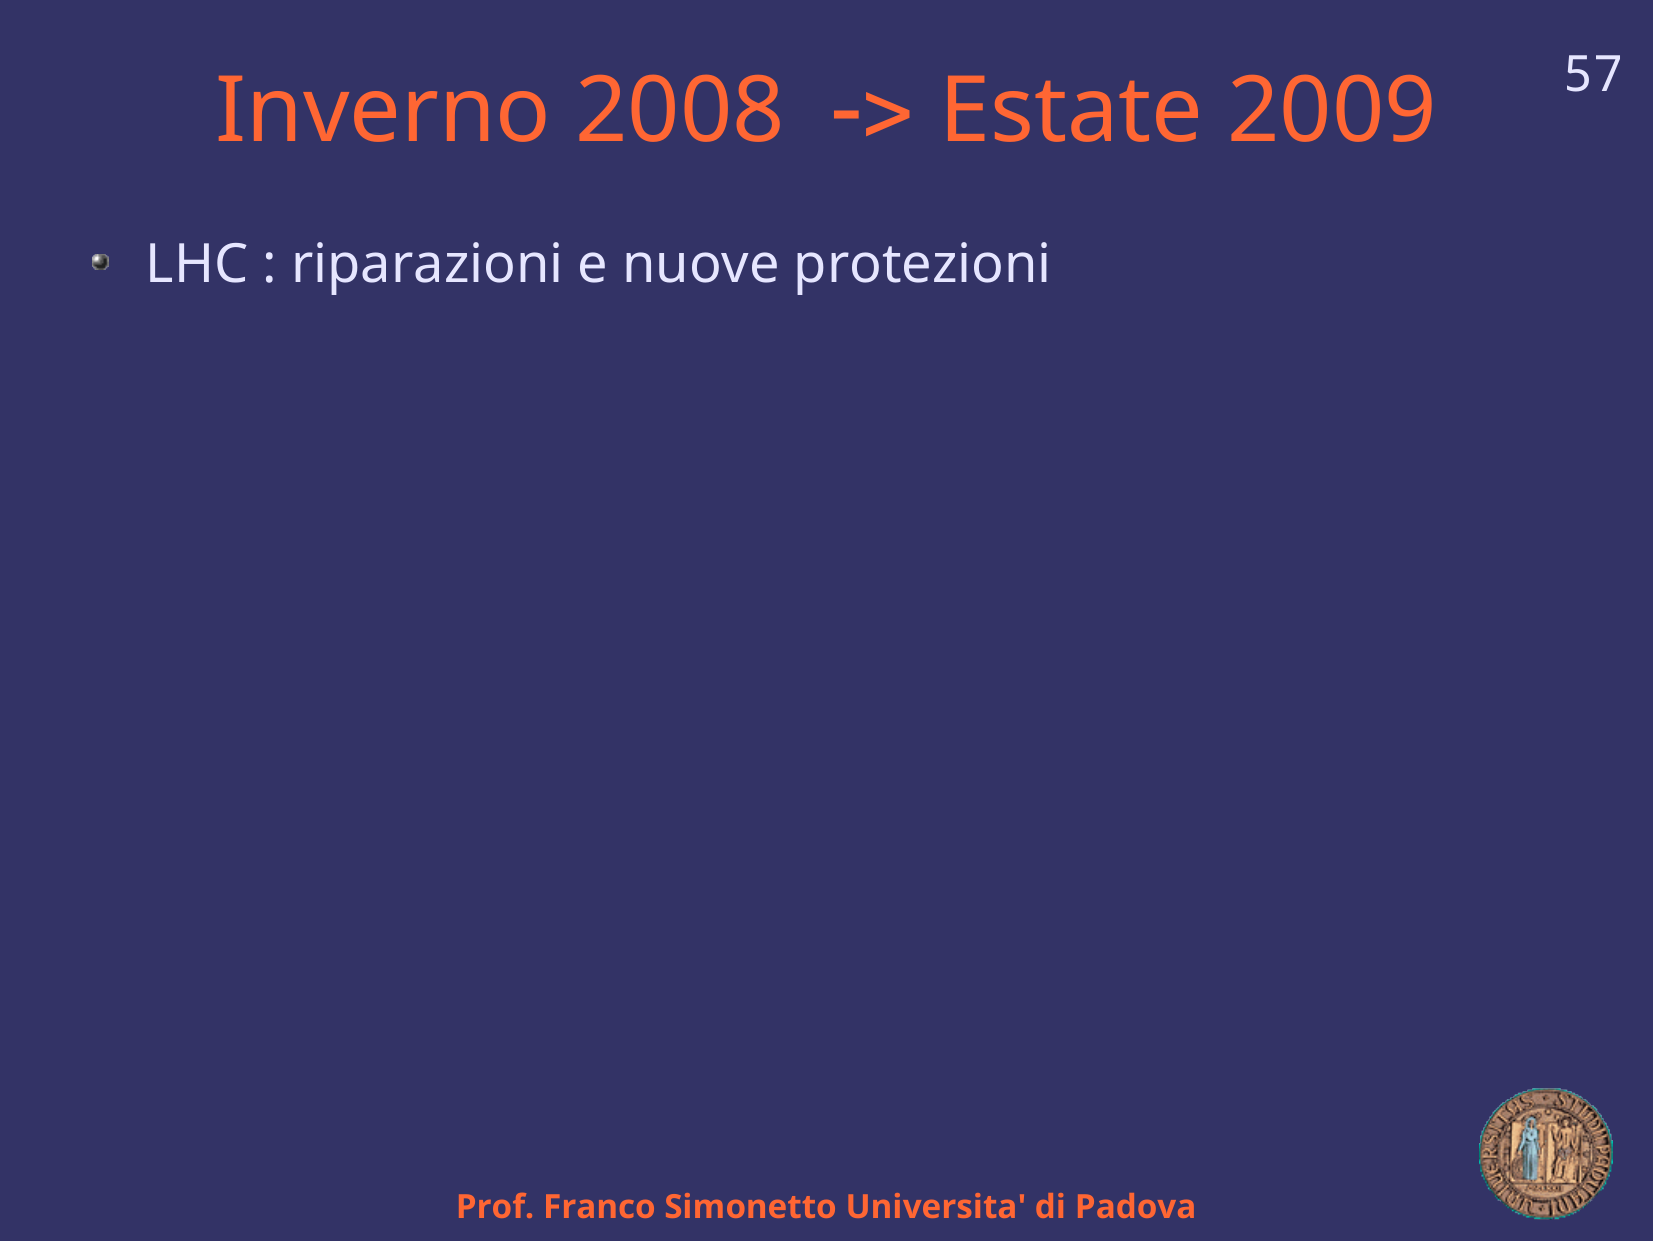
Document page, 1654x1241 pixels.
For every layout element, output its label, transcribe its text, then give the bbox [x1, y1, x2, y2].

picture [1479, 1087, 1613, 1221]
title Inverno 2008 -> Estate 2009 [82, 58, 1571, 154]
list LHC : riparazioni e nuove protezioni [75, 225, 1563, 1104]
